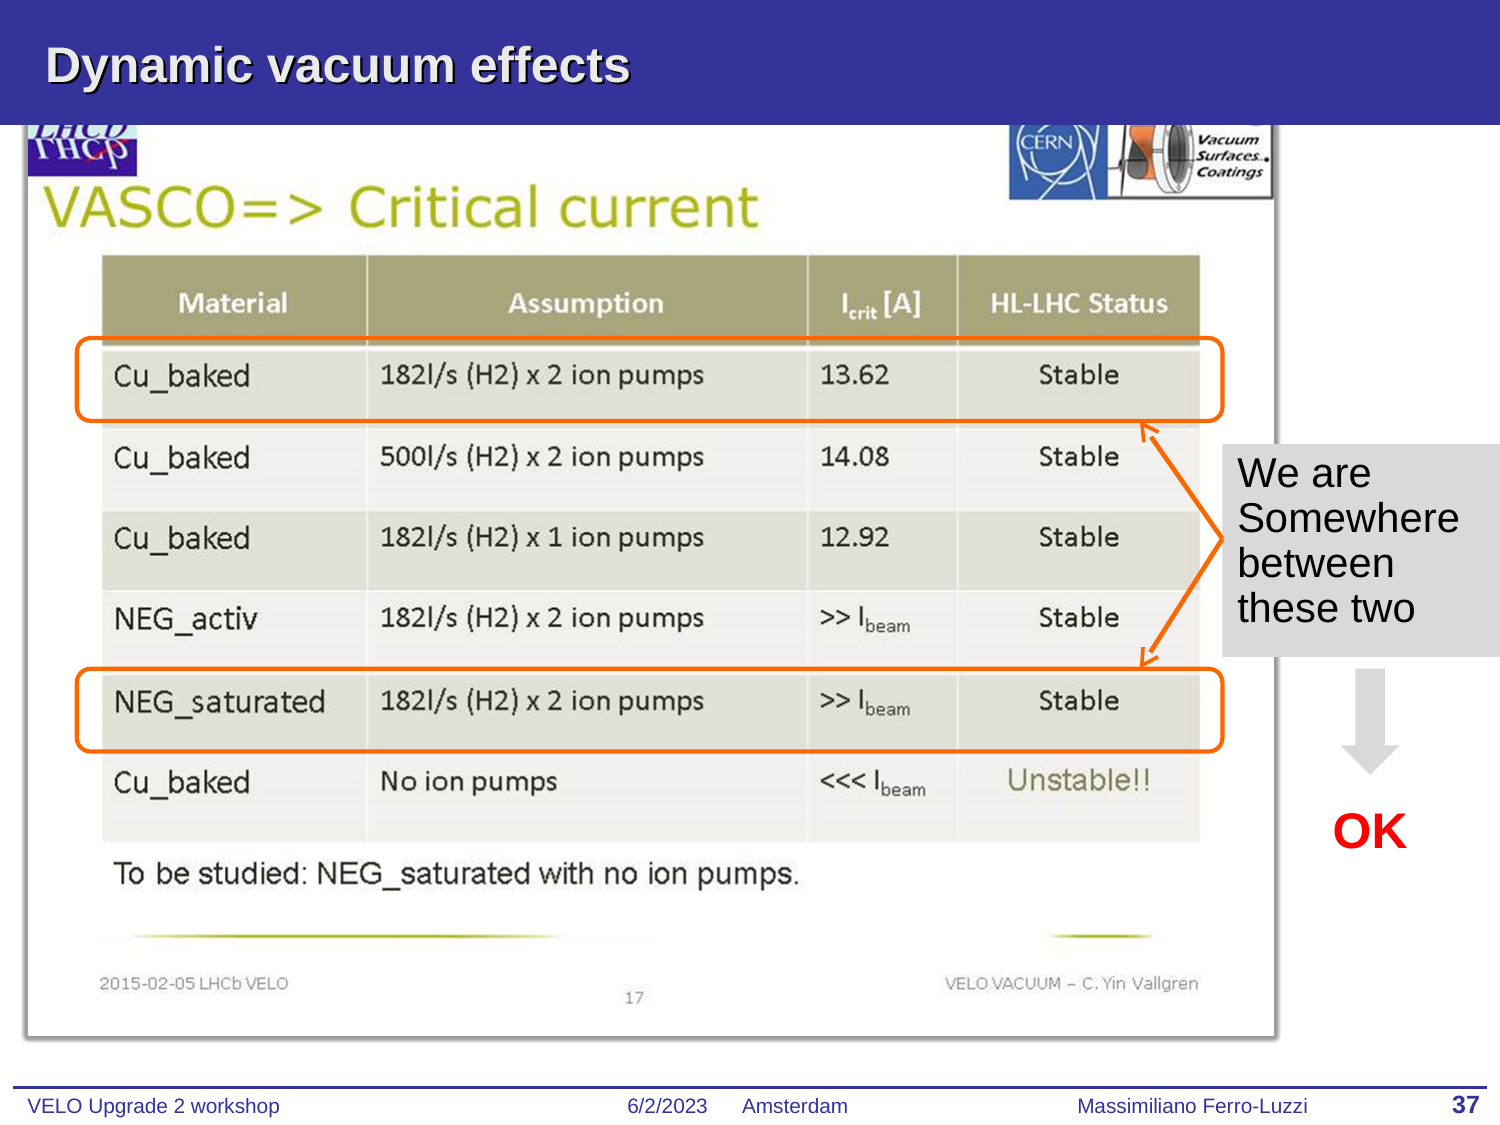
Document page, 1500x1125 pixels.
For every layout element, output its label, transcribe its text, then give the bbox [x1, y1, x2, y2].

picture [17, 125, 1285, 1047]
title Dynamic vacuum effects [0, 0, 1500, 125]
list We are Somewhere between these two [1222, 444, 1500, 657]
text_box [1340, 668, 1400, 775]
text_box OK [1305, 798, 1436, 858]
